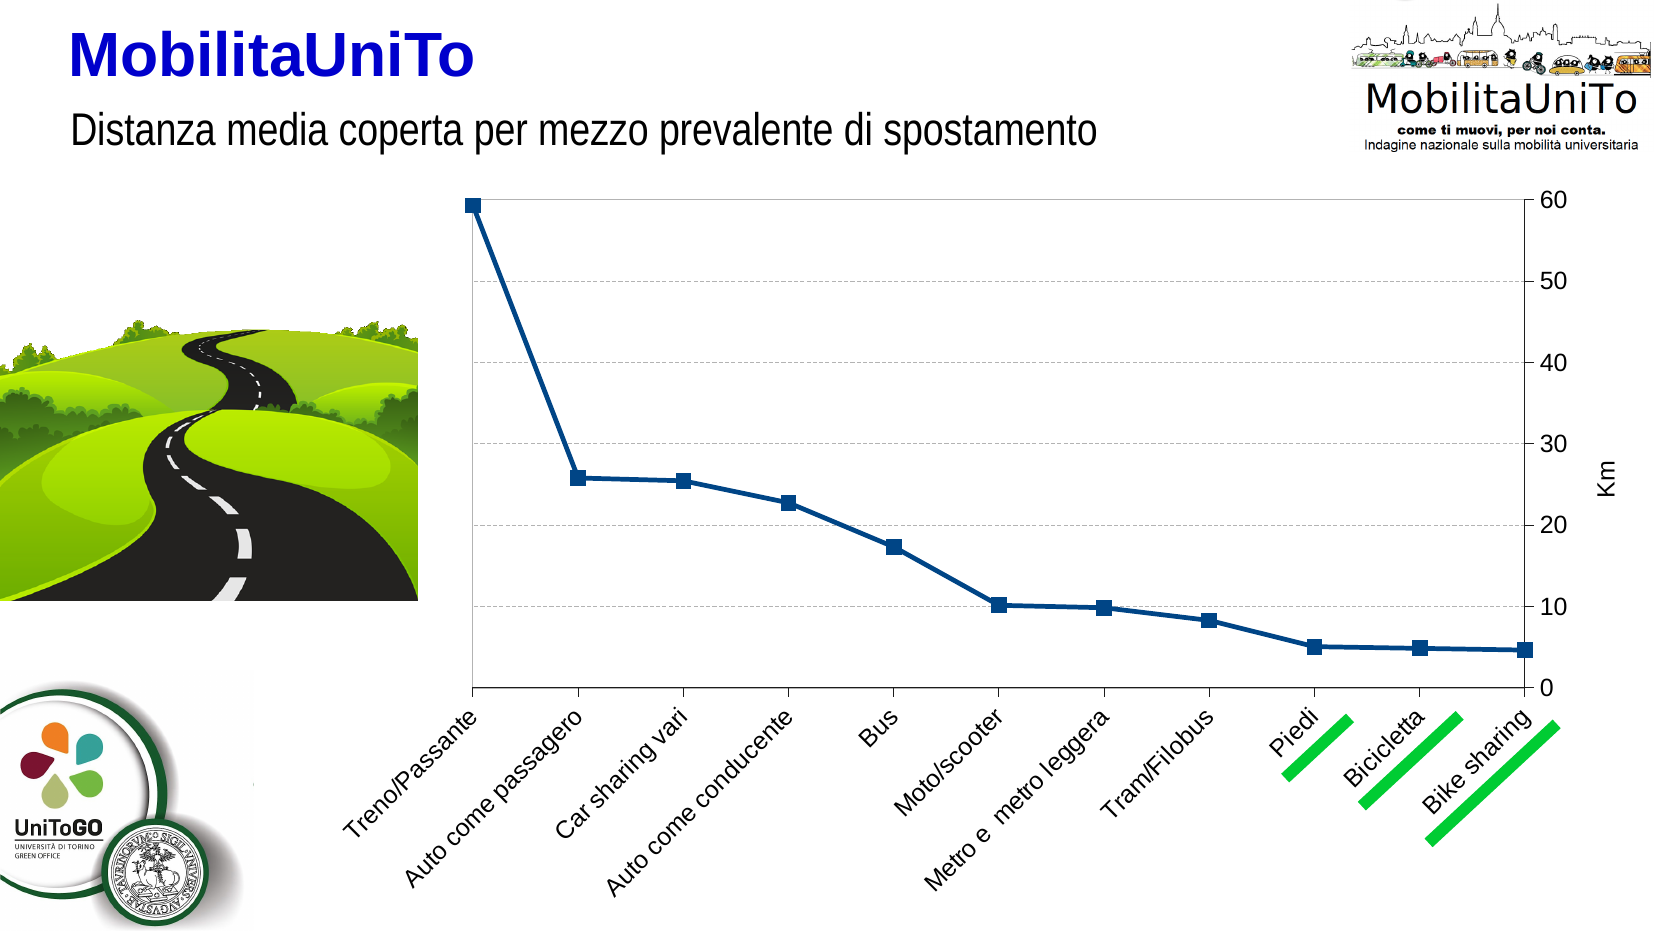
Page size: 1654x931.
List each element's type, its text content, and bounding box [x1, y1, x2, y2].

chart [294, 184, 1645, 931]
text_box MobilitaUniTo [53, 12, 501, 97]
picture [0, 670, 254, 931]
picture [1349, 0, 1654, 152]
text_box Distanza media coperta per mezzo prevalente di spostamento [70, 102, 1154, 156]
picture [0, 304, 418, 602]
